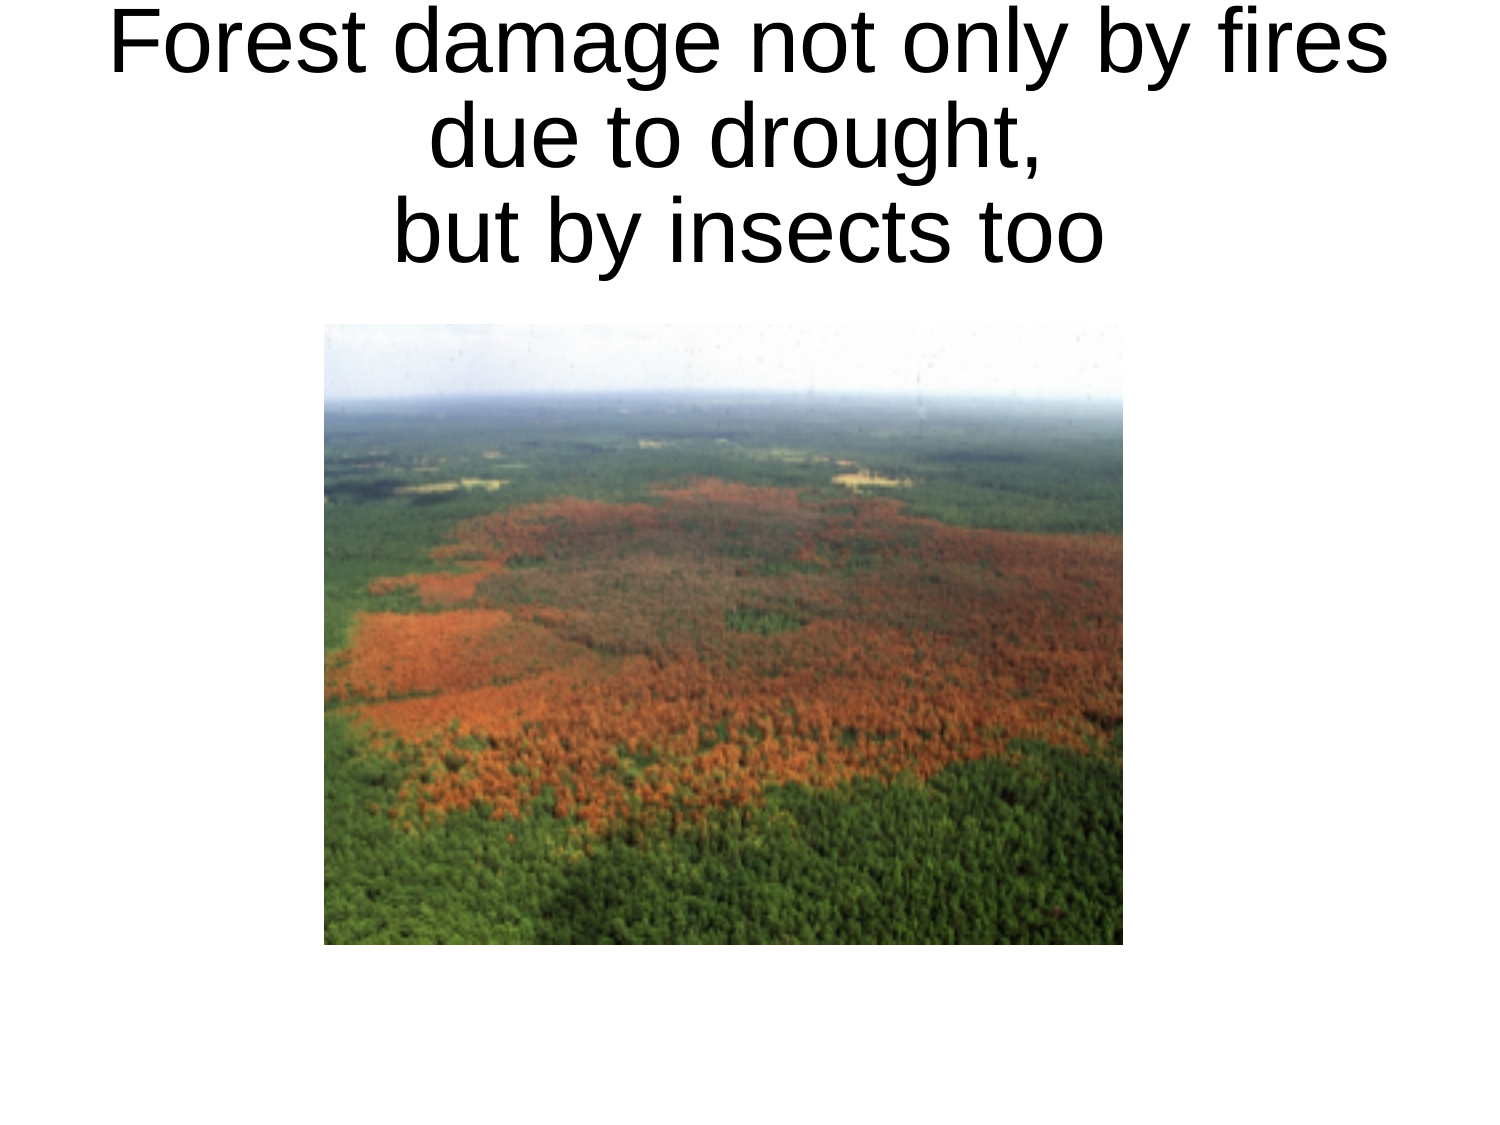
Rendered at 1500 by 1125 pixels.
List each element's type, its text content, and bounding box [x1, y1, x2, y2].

title Forest damage not only by fires due to drought, but by insects too [75, 0, 1425, 262]
subtitle [75, 262, 1425, 1005]
